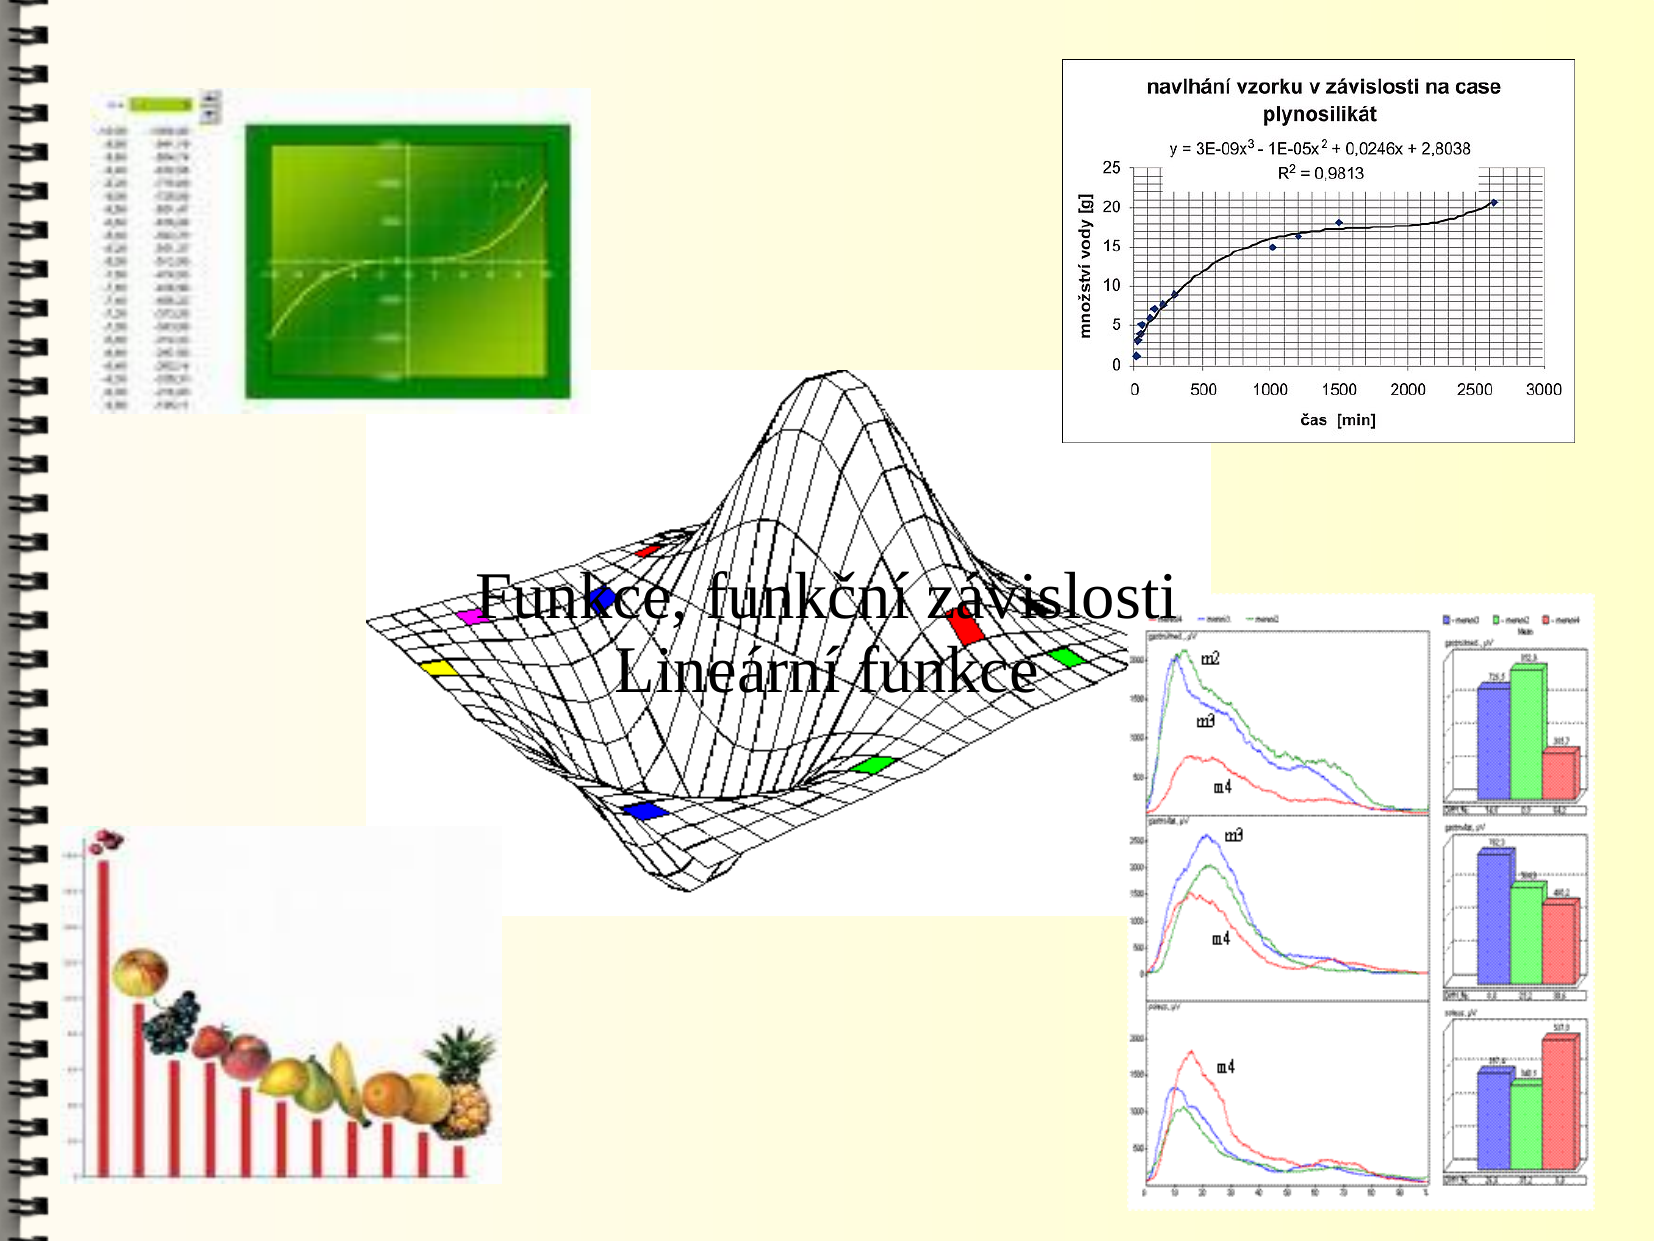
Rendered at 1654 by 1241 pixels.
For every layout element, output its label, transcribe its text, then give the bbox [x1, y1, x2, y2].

picture [0, 0, 1654, 1241]
picture [90, 88, 591, 414]
picture [1127, 593, 1595, 1211]
picture [1062, 59, 1575, 443]
subtitle Funkce, funkční závislosti Lineární funkce [121, 102, 1534, 1164]
